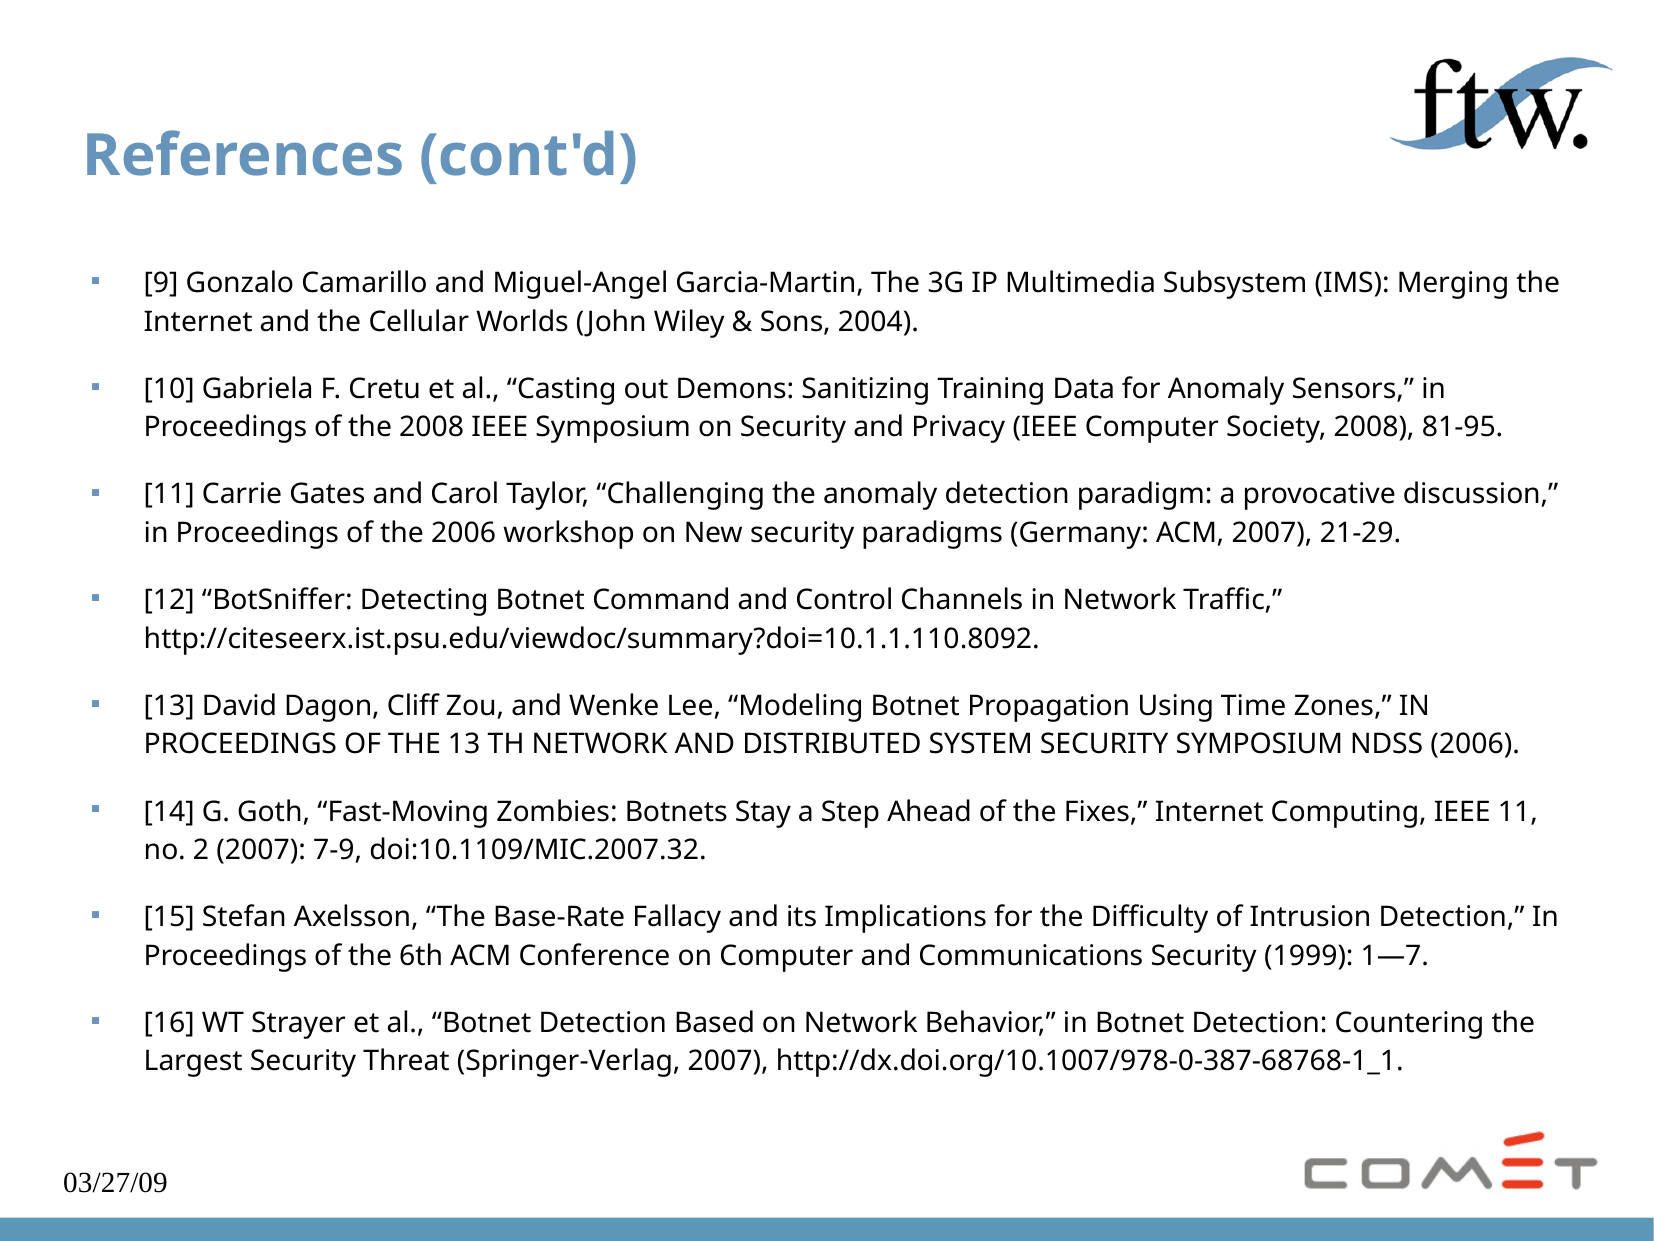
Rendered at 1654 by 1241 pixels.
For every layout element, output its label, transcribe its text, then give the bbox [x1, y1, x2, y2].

title References (cont'd) [82, 56, 1351, 250]
list [9] Gonzalo Camarillo and Miguel-Angel Garcia-Martin, The 3G IP Multimedia Subsystem (IMS): Merging the Internet and the Cellular Worlds (John Wiley & Sons, 2004). [10] Gabriela F. Cretu et al., “Casting out Demons: Sanitizing Training Data for Anomaly Sensors,” in Proceedings of the 2008 IEEE Symposium on Security and Privacy (IEEE Computer Society, 2008), 81-95. [11] Carrie Gates and Carol Taylor, “Challenging the anomaly detection paradigm: a provocative discussion,” in Proceedings of the 2006 workshop on New security paradigms (Germany: ACM, 2007), 21-29. [12] “BotSniffer: Detecting Botnet Command and Control Channels in Network Traffic,” http://citeseerx.ist.psu.edu/viewdoc/summary?doi=10.1.1.110.8092. [13] David Dagon, Cliff Zou, and Wenke Lee, “Modeling Botnet Propagation Using Time Zones,” IN PROCEEDINGS OF THE 13 TH NETWORK AND DISTRIBUTED SYSTEM SECURITY SYMPOSIUM NDSS (2006). [14] G. Goth, “Fast-Moving Zombies: Botnets Stay a Step Ahead of the Fixes,” Internet Computing, IEEE 11, no. 2 (2007): 7-9, doi:10.1109/MIC.2007.32. [15] Stefan Axelsson, “The Base-Rate Fallacy and its Implications for the Difficulty of Intrusion Detection,” In Proceedings of the 6th ACM Conference on Computer and Communications Security (1999): 1—7. [16] WT Strayer et al., “Botnet Detection Based on Network Behavior,” in Botnet Detection: Countering the Largest Security Threat (Springer-Verlag, 2007), http://dx.doi.org/10.1007/978-0-387-68768-1_1. [75, 262, 1564, 1126]
picture [1387, 56, 1613, 150]
picture [1292, 1120, 1612, 1212]
